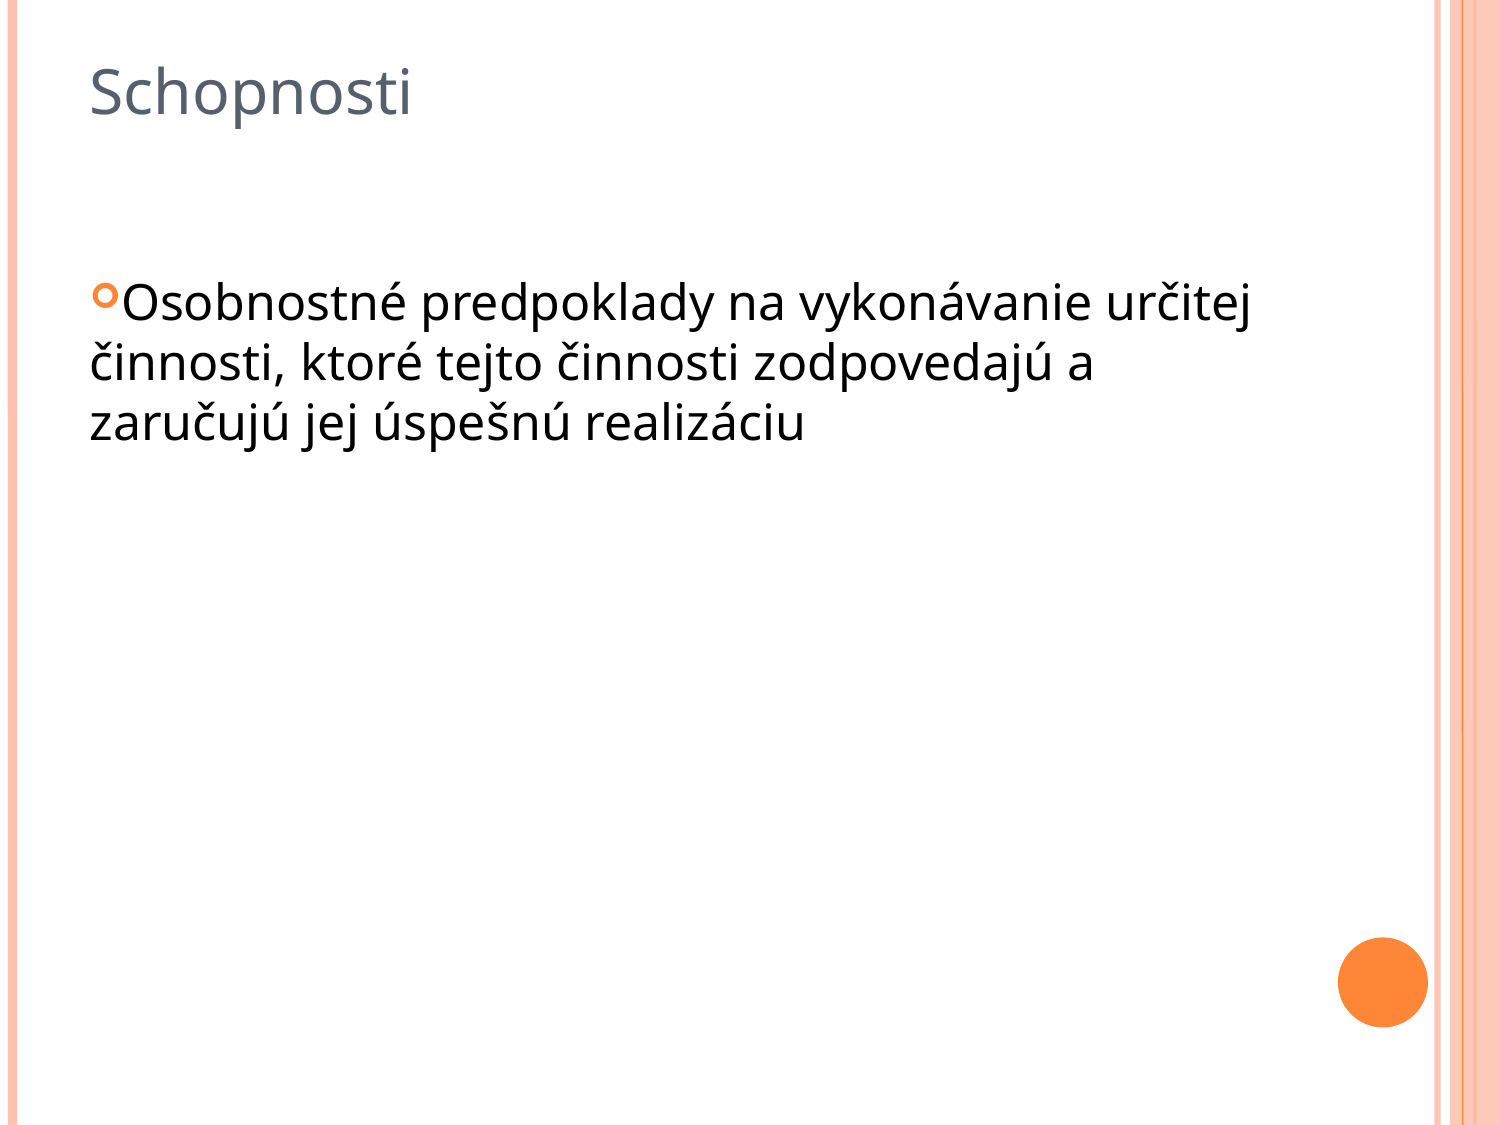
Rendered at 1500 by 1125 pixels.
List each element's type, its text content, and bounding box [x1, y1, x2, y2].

list Osobnostné predpoklady na vykonávanie určitej činnosti, ktoré tejto činnosti zodpovedajú a zaručujú jej úspešnú realizáciu [75, 262, 1300, 1062]
title Schopnosti [75, 45, 1300, 233]
